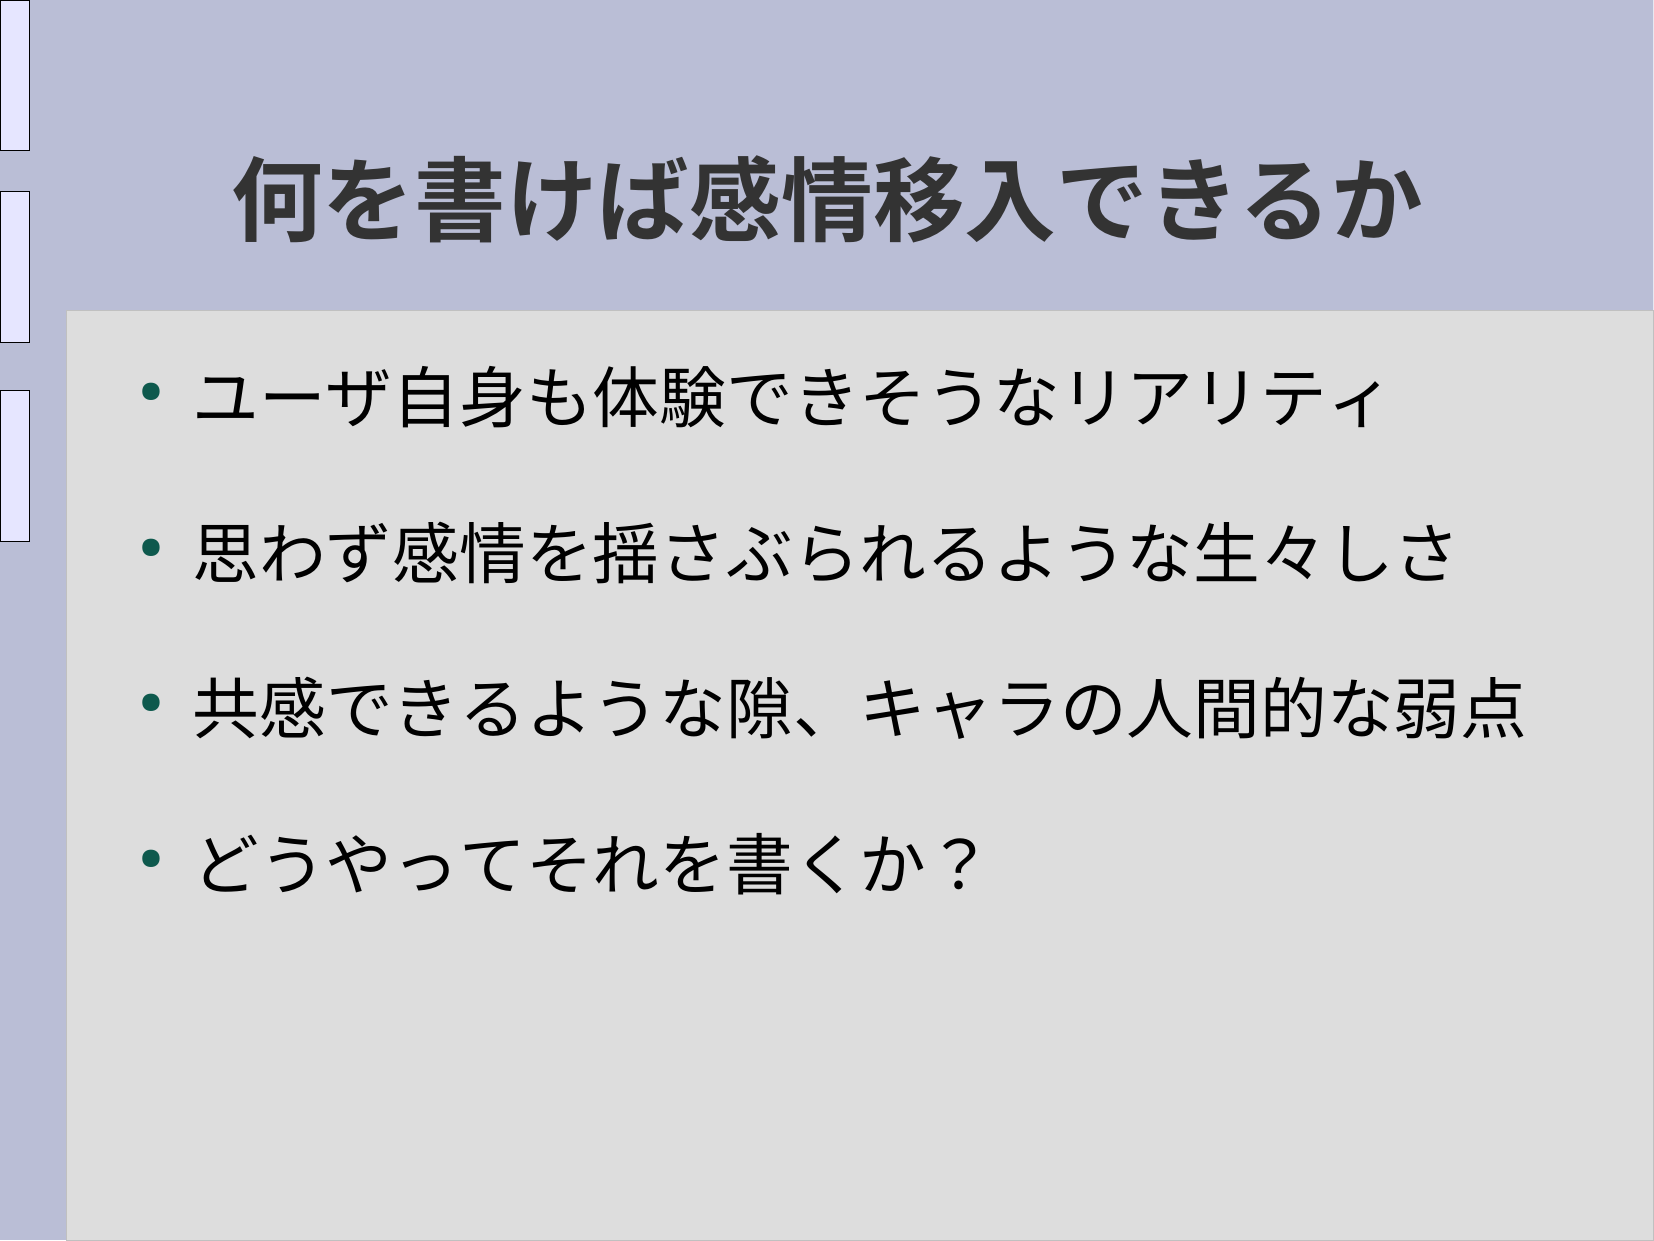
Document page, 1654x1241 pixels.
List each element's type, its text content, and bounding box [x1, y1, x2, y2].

list ユーザ自身も体験できそうなリアリティ 思わず感情を揺さぶられるような生々しさ 共感できるような隙、キャラの人間的な弱点 どうやってそれを書くか？ [121, 344, 1534, 1127]
title 何を書けば感情移入できるか [121, 91, 1534, 299]
